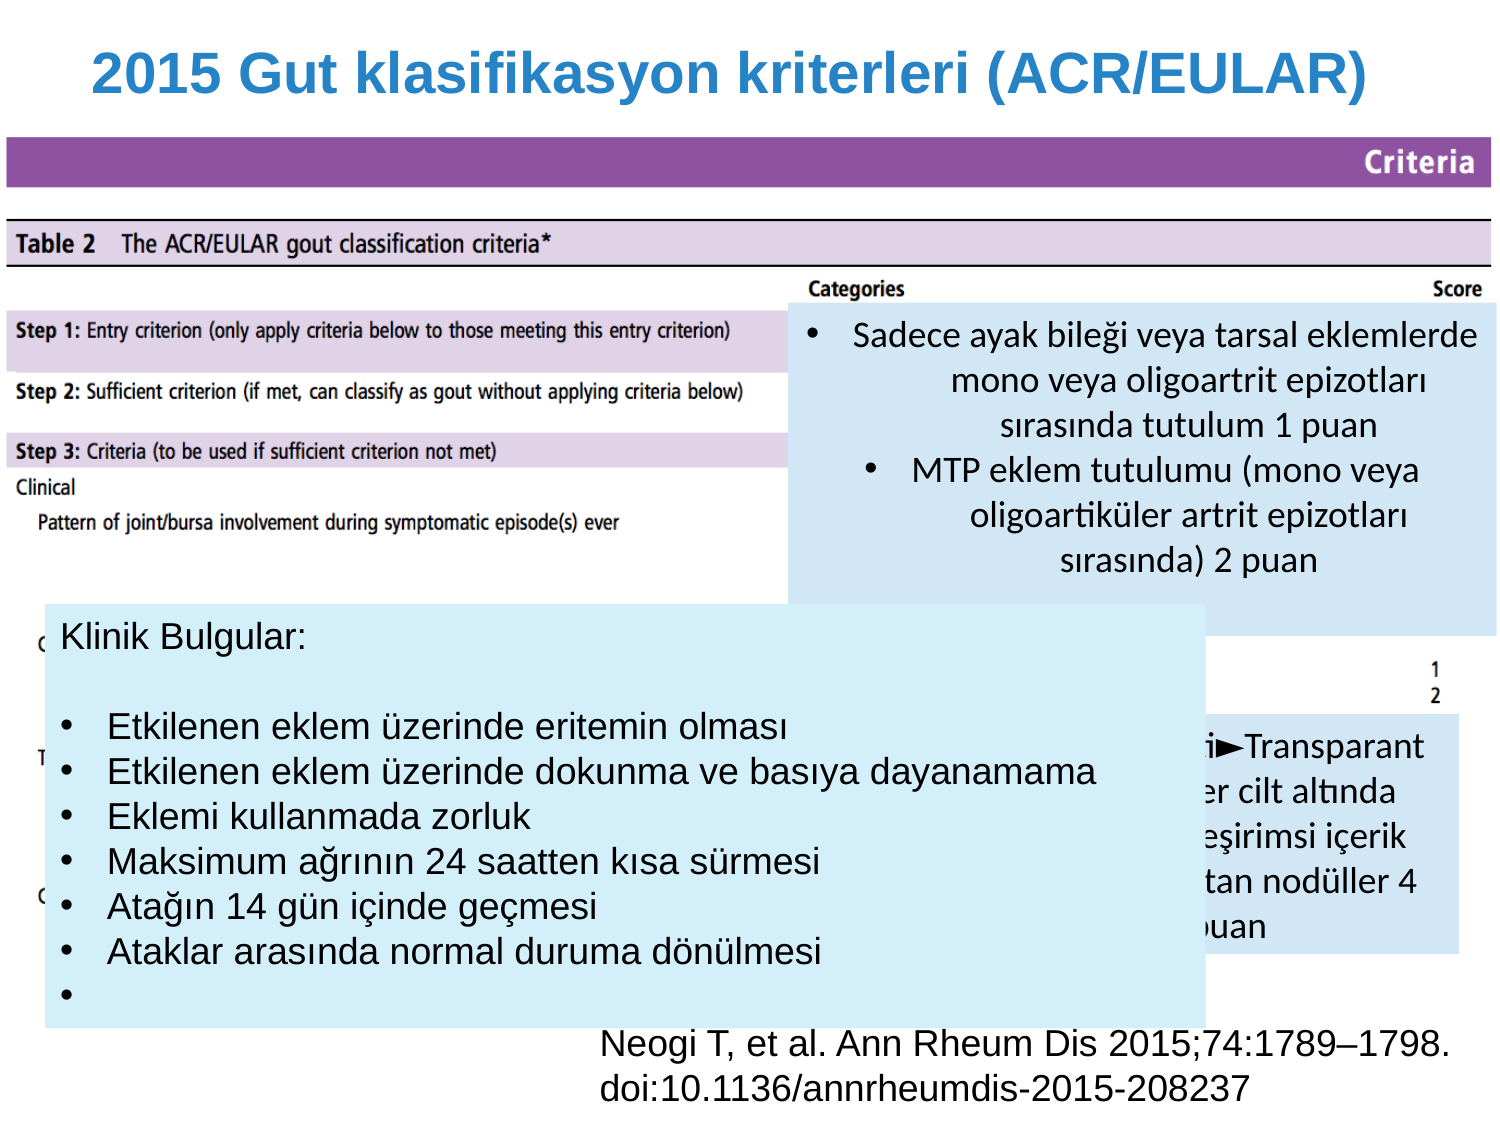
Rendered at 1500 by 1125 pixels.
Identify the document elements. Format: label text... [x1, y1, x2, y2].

text_box 2015 Gut klasifikasyon kriterleri (ACR/EULAR) [76, 27, 1399, 114]
picture [0, 135, 1500, 990]
text_box Klinik Bulgular: Etkilenen eklem üzerinde eritemin olması Etkilenen eklem üzerinde dokunma ve basıya dayanamama Eklemi kullanmada zorluk Maksimum ağrının 24 saatten kısa sürmesi Atağın 14 gün içinde geçmesi Ataklar arasında normal duruma dönülmesi [45, 604, 1125, 1029]
text_box Sadece ayak bileği veya tarsal eklemlerde mono veya oligoartrit epizotları sırasında tutulum 1 puan MTP eklem tutulumu (mono veya oligoartiküler artrit epizotları sırasında) 2 puan [788, 302, 1497, 636]
text_box Tofüs tespiti►Transparant ve vasküler cilt altında içinde tebeşirimsi içerik olan subkutan nodüller 4 puan [1206, 713, 1459, 911]
text_box Neogi T, et al. Ann Rheum Dis 2015;74:1789–1798. doi:10.1136/annrheumdis-2015-208237 [585, 1011, 1500, 1116]
